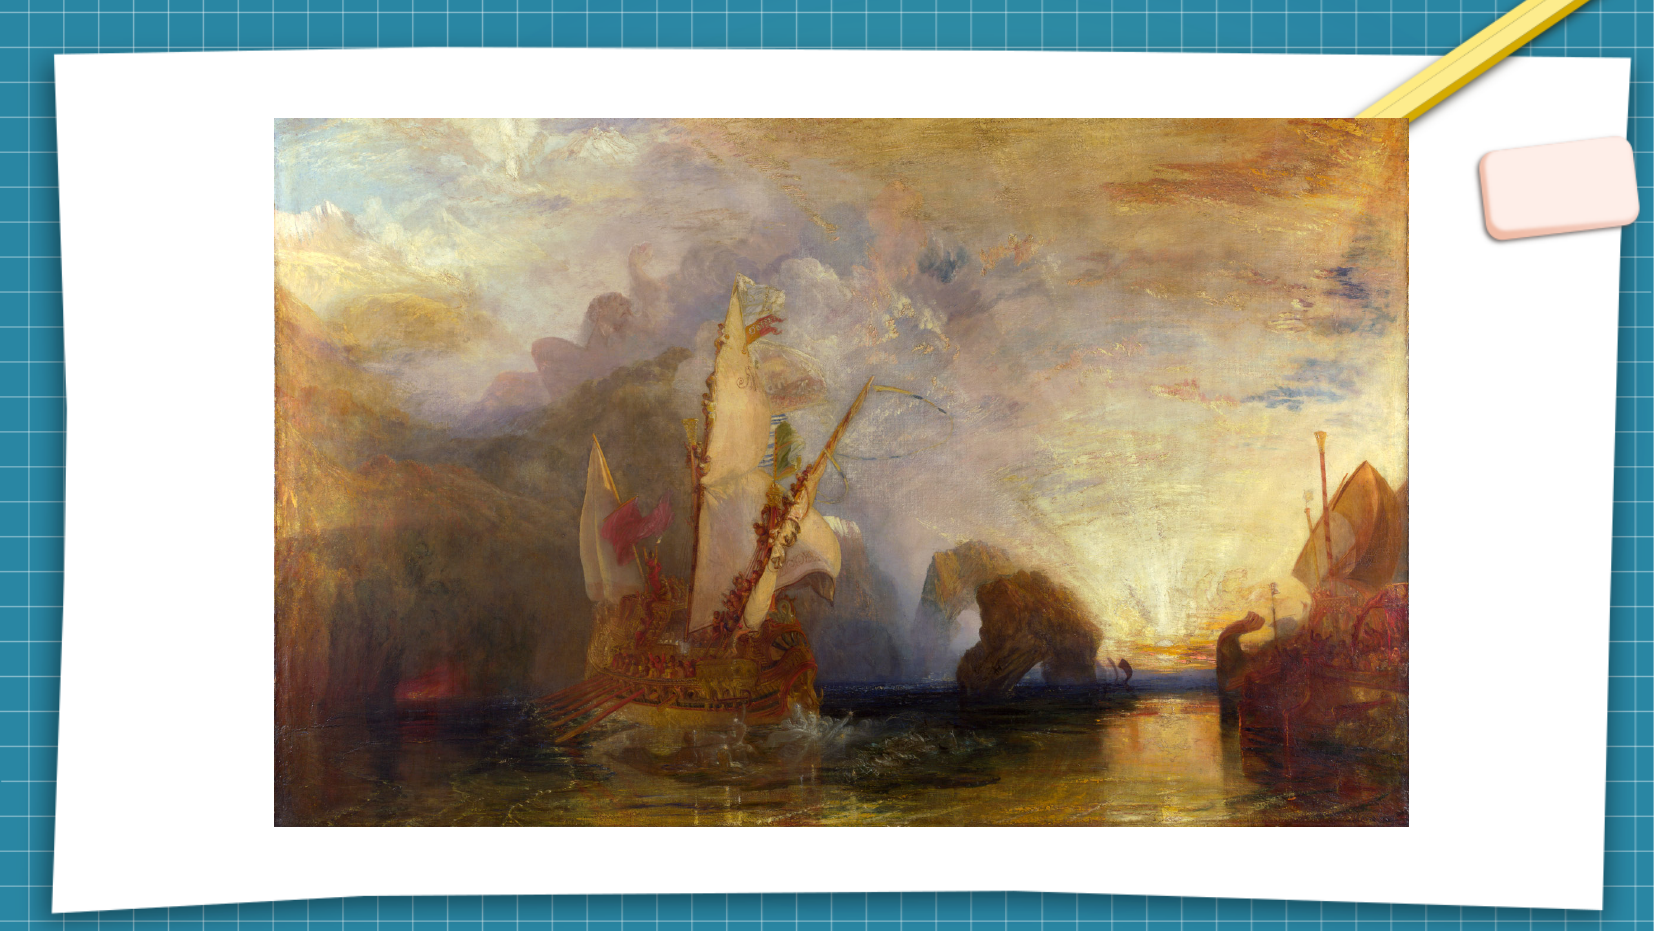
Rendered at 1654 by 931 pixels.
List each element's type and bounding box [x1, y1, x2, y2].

title [76, 54, 1565, 211]
picture [0, 0, 1654, 931]
